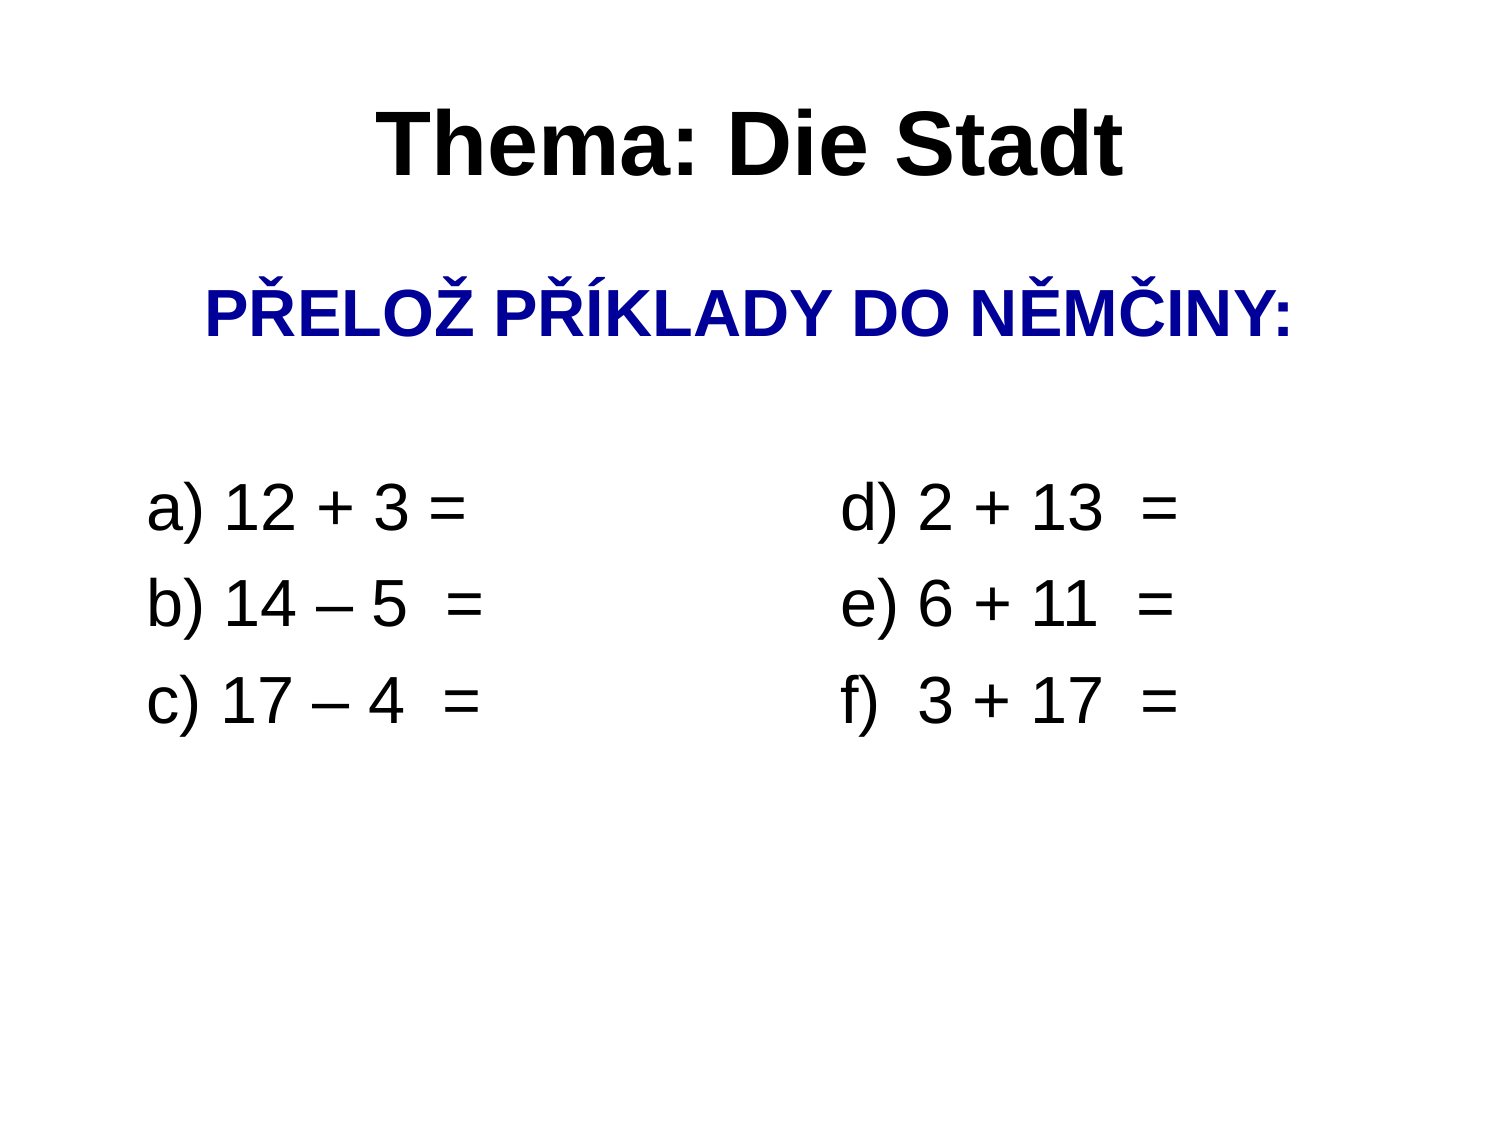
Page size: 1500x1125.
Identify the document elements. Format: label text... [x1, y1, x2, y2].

title Thema: Die Stadt [75, 45, 1426, 233]
list PŘELOŽ PŘÍKLADY DO NĚMČINY: a) 12 + 3 = d) 2 + 13 = b) 14 – 5 = e) 6 + 11 = c) 17 – 4 = f) 3 + 17 = [75, 262, 1426, 1007]
